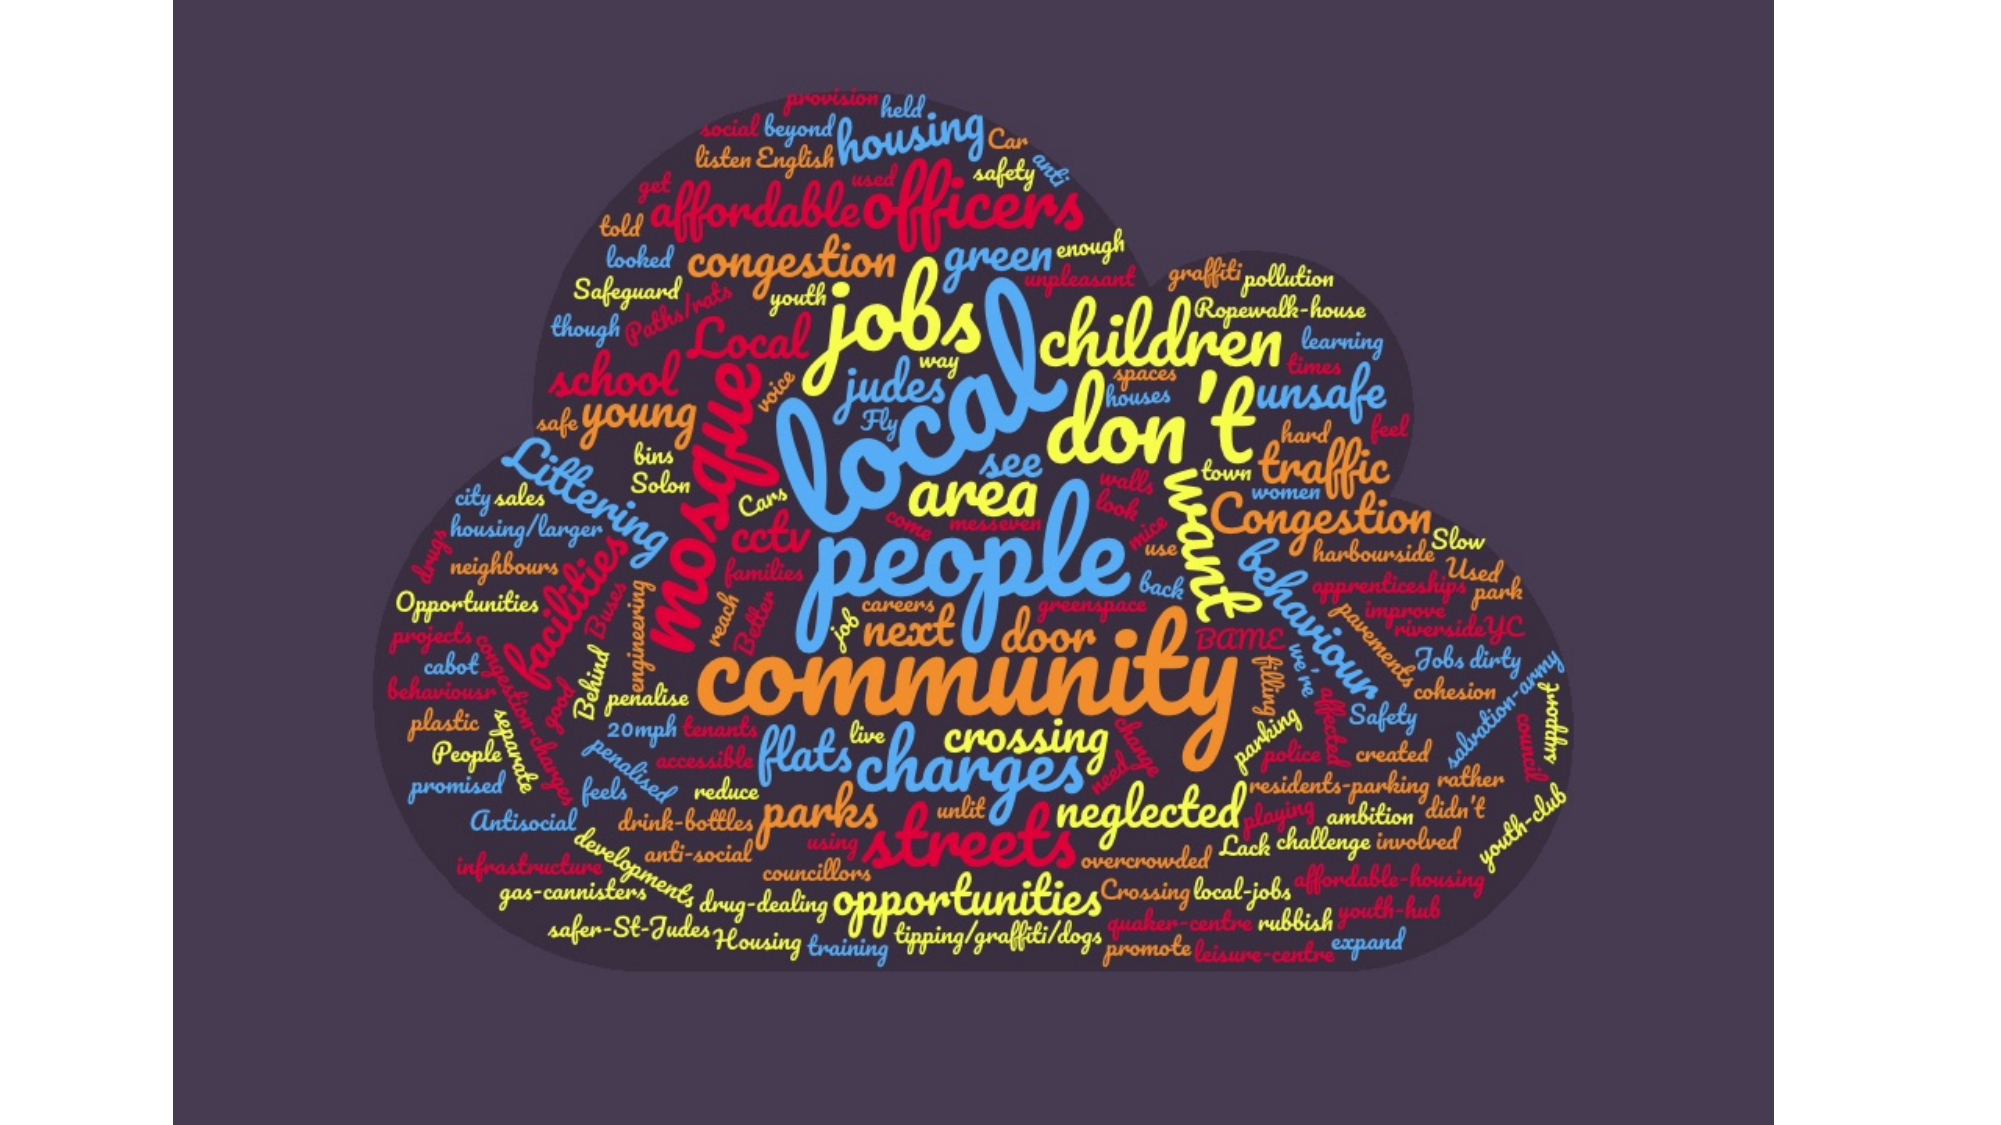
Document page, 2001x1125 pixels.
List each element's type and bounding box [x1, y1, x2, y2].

picture [173, 0, 1774, 1125]
